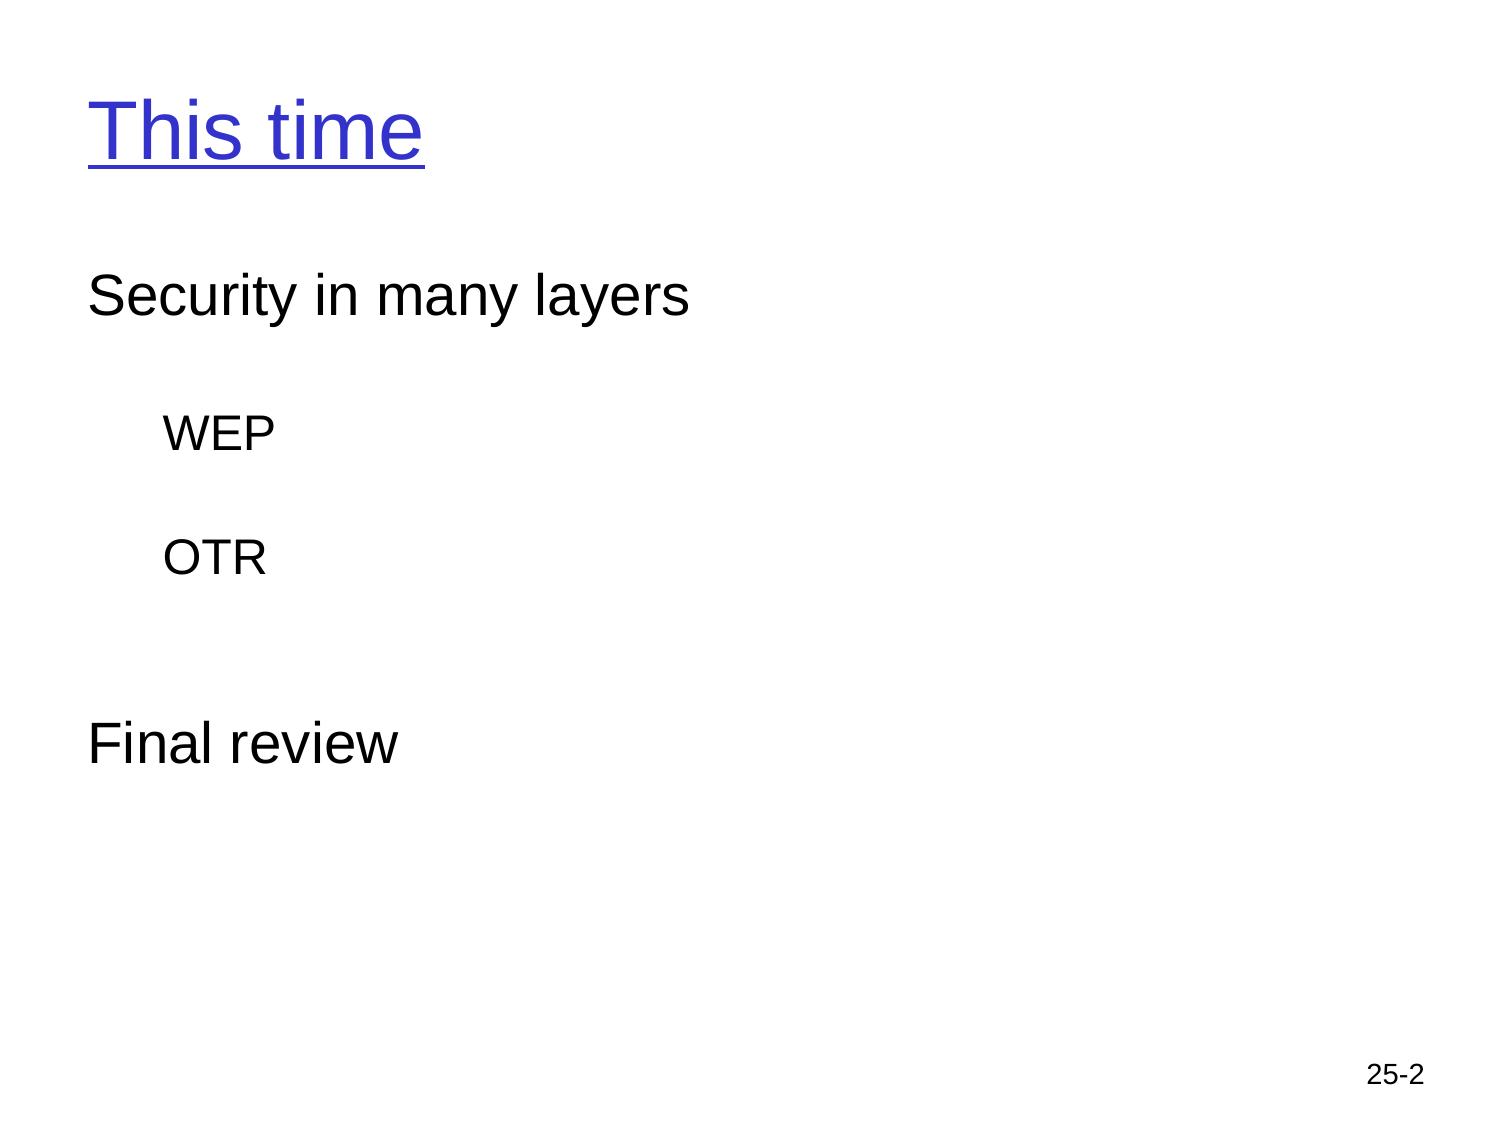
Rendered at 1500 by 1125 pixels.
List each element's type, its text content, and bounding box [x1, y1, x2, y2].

list Security in many layers WEP OTR Final review [87, 262, 1363, 1026]
title This time [87, 23, 1363, 239]
